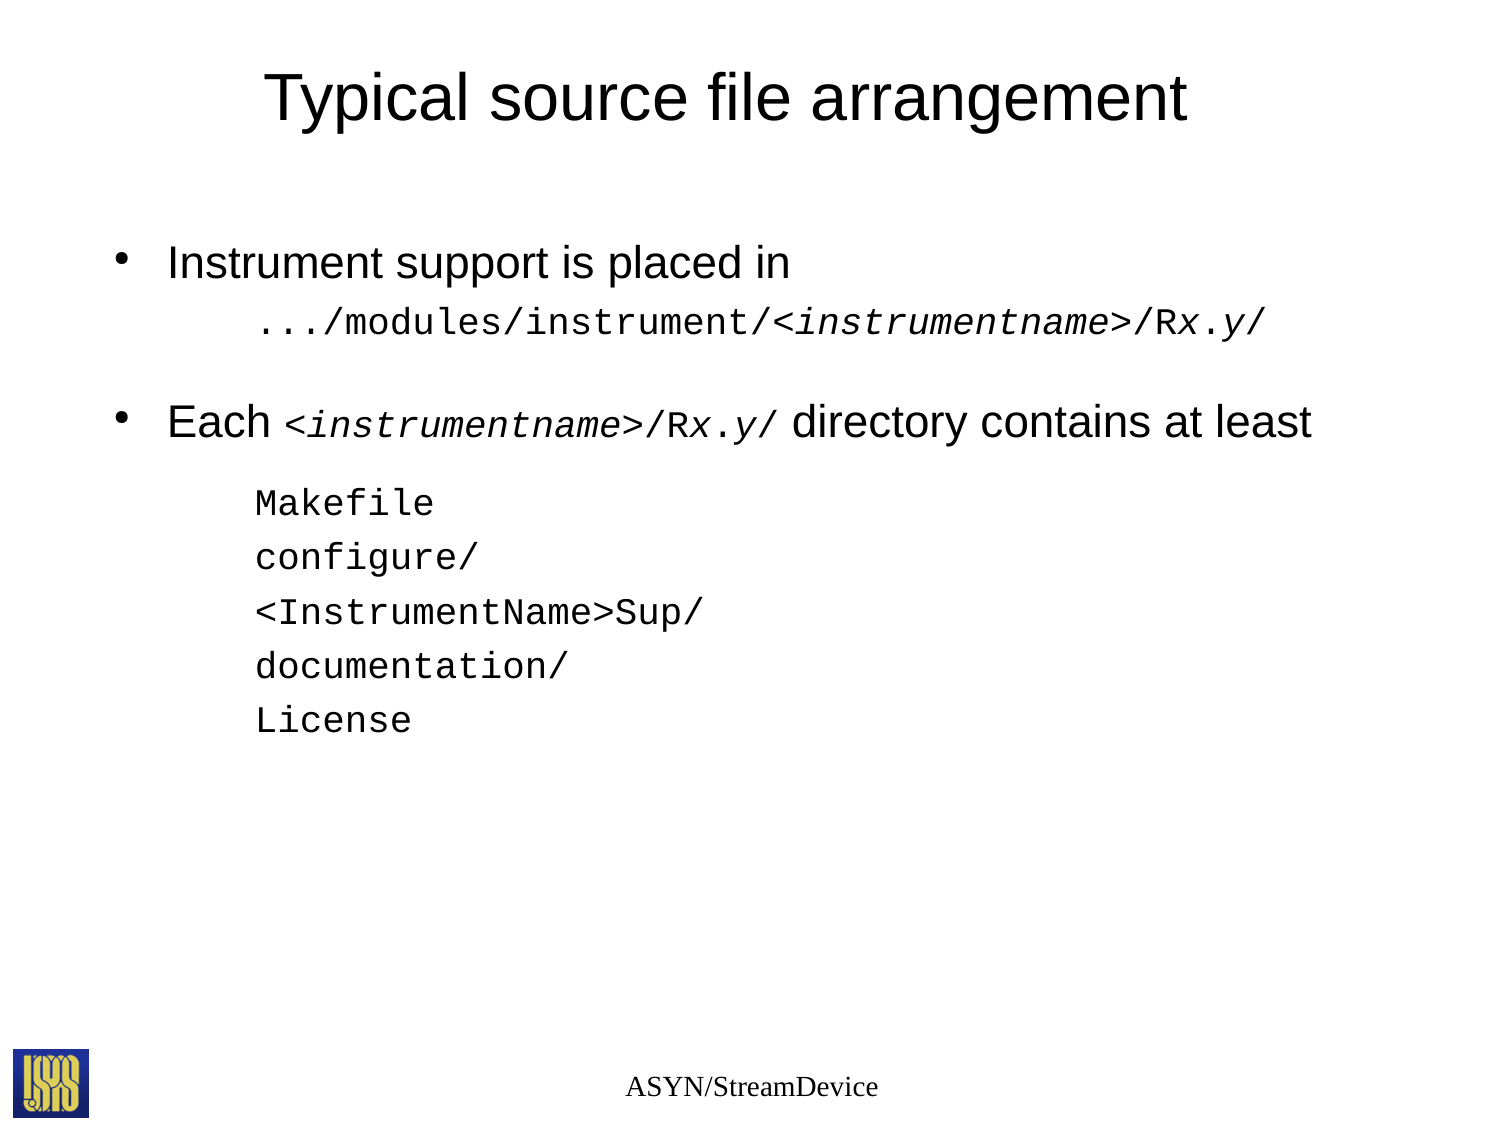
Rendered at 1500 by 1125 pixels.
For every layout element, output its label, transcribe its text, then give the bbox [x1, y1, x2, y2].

title Typical source file arrangement [55, 54, 1361, 142]
list Instrument support is placed in .../modules/instrument/<instrumentname>/Rx.y/ Each <instrumentname>/Rx.y/ directory contains at least Makefile configure/ <InstrumentName>Sup/ documentation/ License [81, 224, 1426, 883]
picture [13, 1049, 89, 1118]
